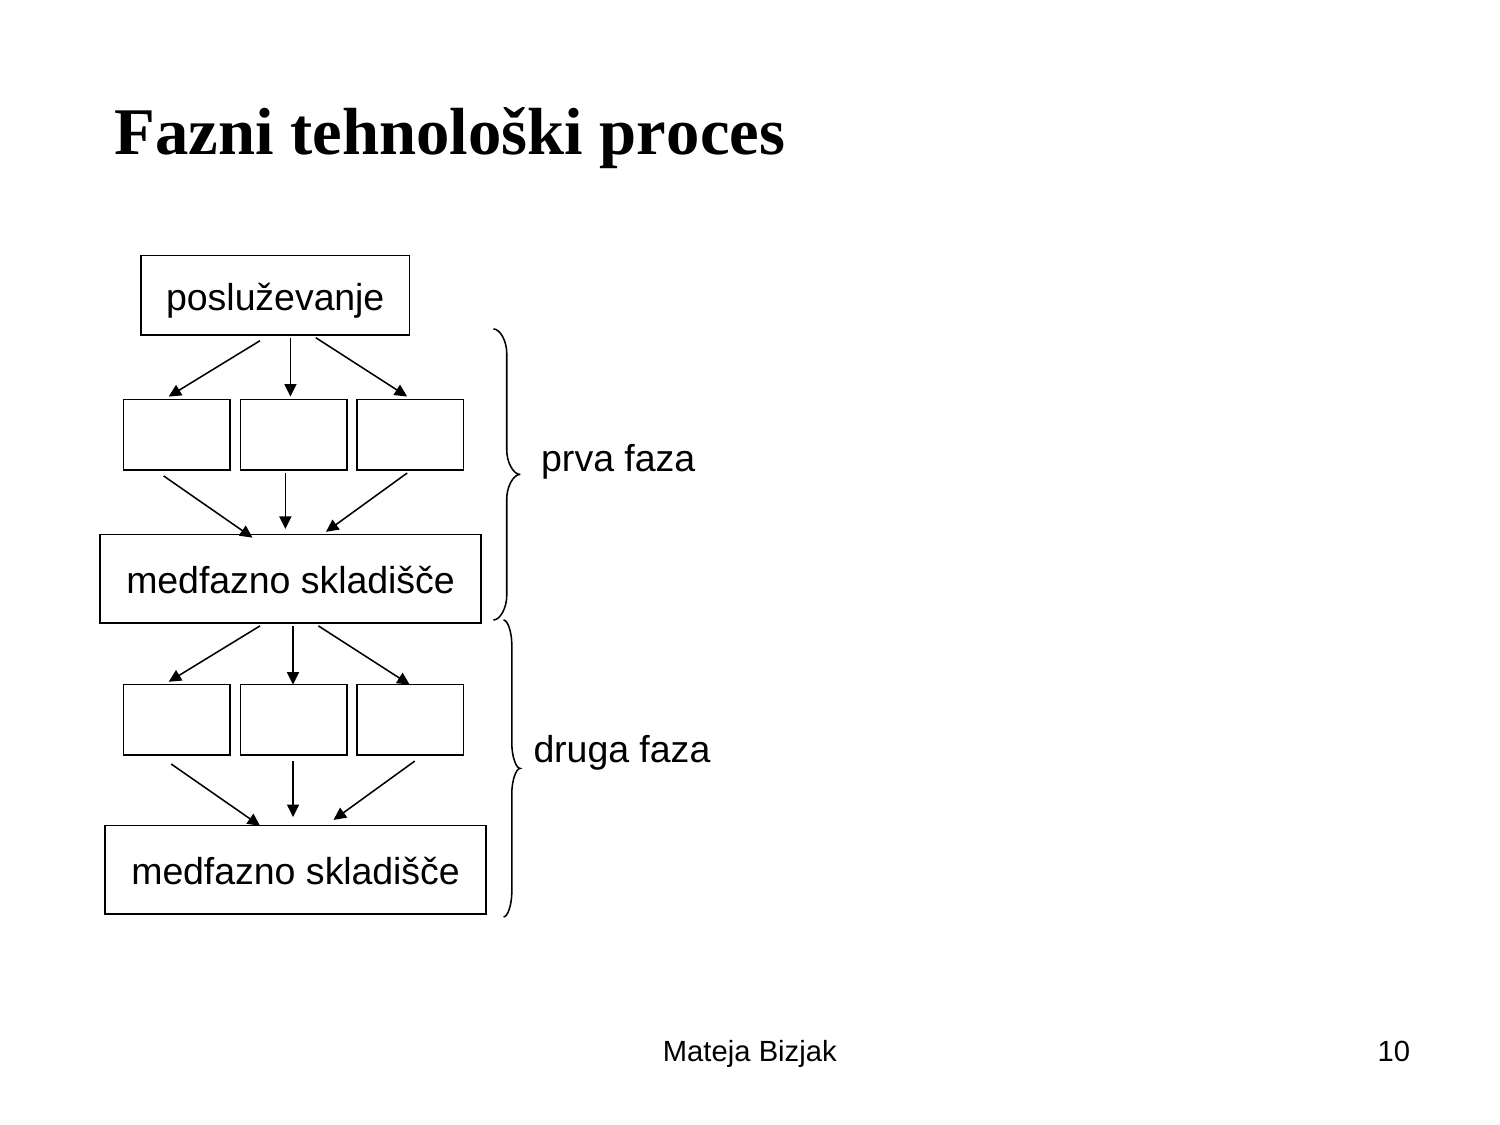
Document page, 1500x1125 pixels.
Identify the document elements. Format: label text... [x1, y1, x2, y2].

text_box [123, 684, 231, 756]
text_box [356, 684, 464, 756]
text_box [240, 399, 347, 471]
text_box [356, 399, 464, 471]
text_box Mateja Bizjak [512, 1024, 988, 1103]
text_box posluževanje [140, 255, 410, 335]
text_box prva faza [526, 426, 857, 518]
text_box <number> [1074, 1024, 1426, 1103]
text_box Fazni tehnološki proces [99, 80, 802, 176]
text_box [240, 684, 347, 756]
text_box druga faza [518, 717, 849, 806]
text_box [123, 399, 231, 471]
text_box medfazno skladišče [105, 825, 486, 914]
text_box medfazno skladišče [100, 534, 481, 623]
